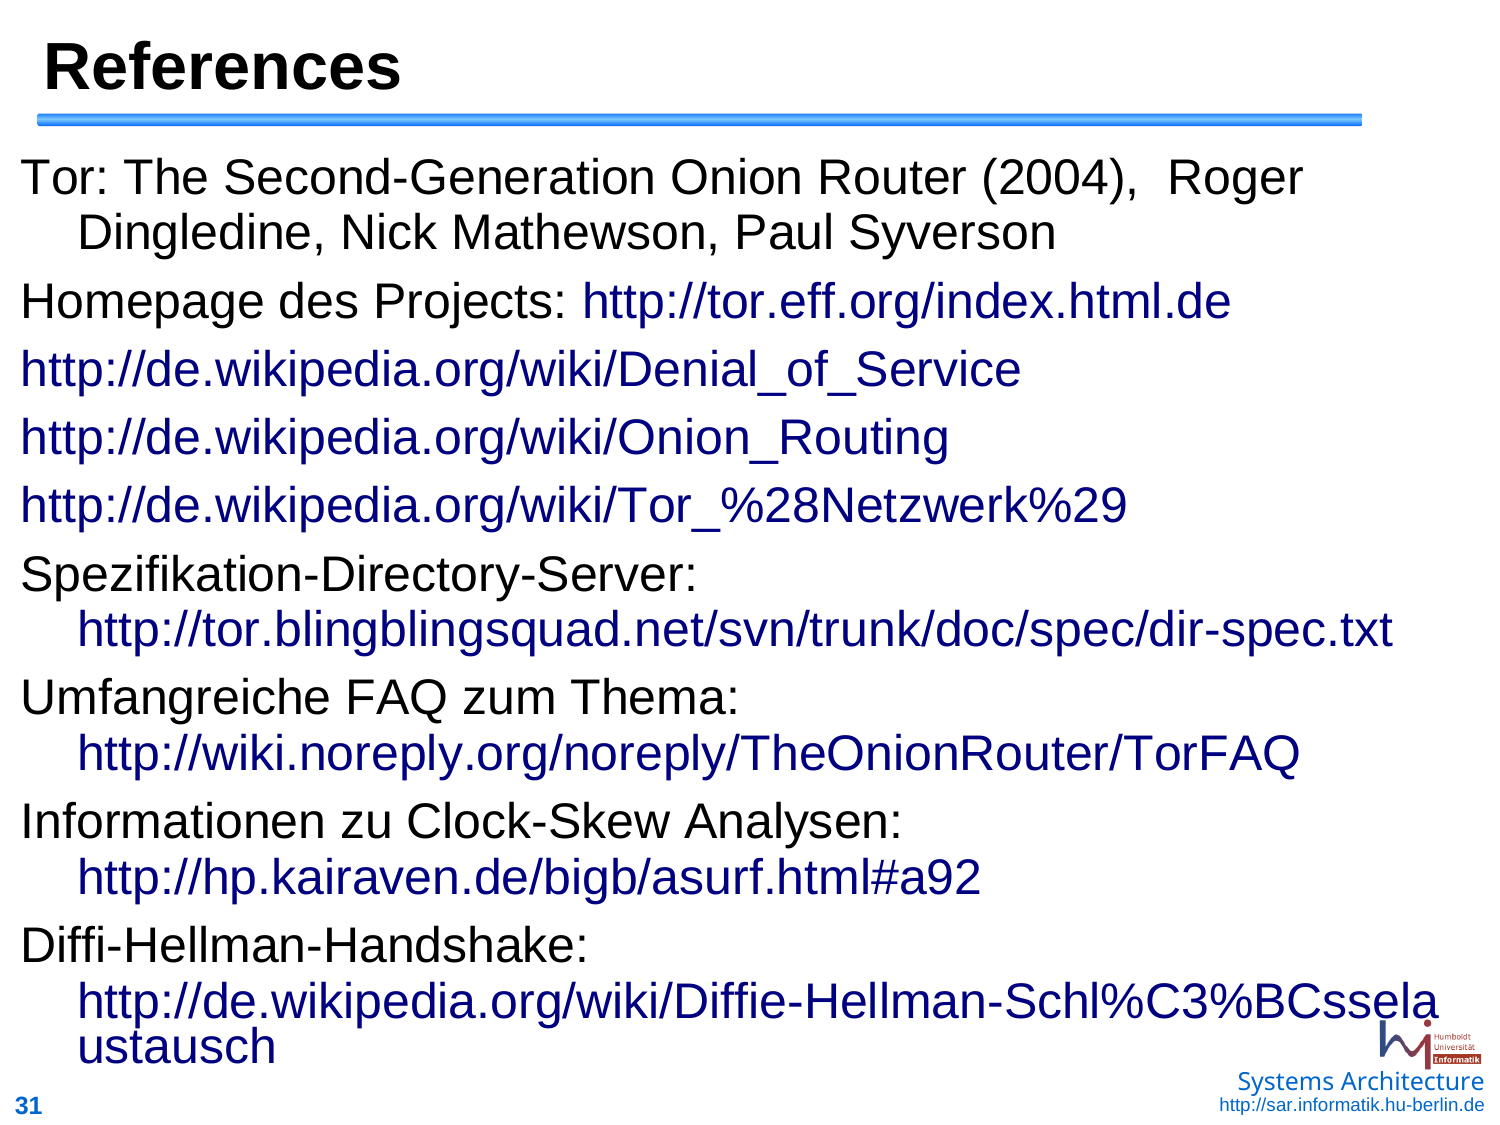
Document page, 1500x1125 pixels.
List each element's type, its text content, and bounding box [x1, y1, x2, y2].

title References [28, 19, 1500, 113]
picture [1376, 1016, 1483, 1071]
list Tor: The Second-Generation Onion Router (2004), Roger Dingledine, Nick Mathewson, Paul Syverson Homepage des Projects: http://tor.eff.org/index.html.de http://de.wikipedia.org/wiki/Denial_of_Service http://de.wikipedia.org/wiki/Onion_Routing http://de.wikipedia.org/wiki/Tor_%28Netzwerk%29 Spezifikation-Directory-Server: http://tor.blingblingsquad.net/svn/trunk/doc/spec/dir-spec.txt Umfangreiche FAQ zum Thema: http://wiki.noreply.org/noreply/TheOnionRouter/TorFAQ Informationen zu Clock-Skew Analysen: http://hp.kairaven.de/bigb/asurf.html#a92 Diffi-Hellman-Handshake: http://de.wikipedia.org/wiki/Diffie-Hellman-Schl%C3%BCsselaustausch [5, 141, 1477, 1063]
